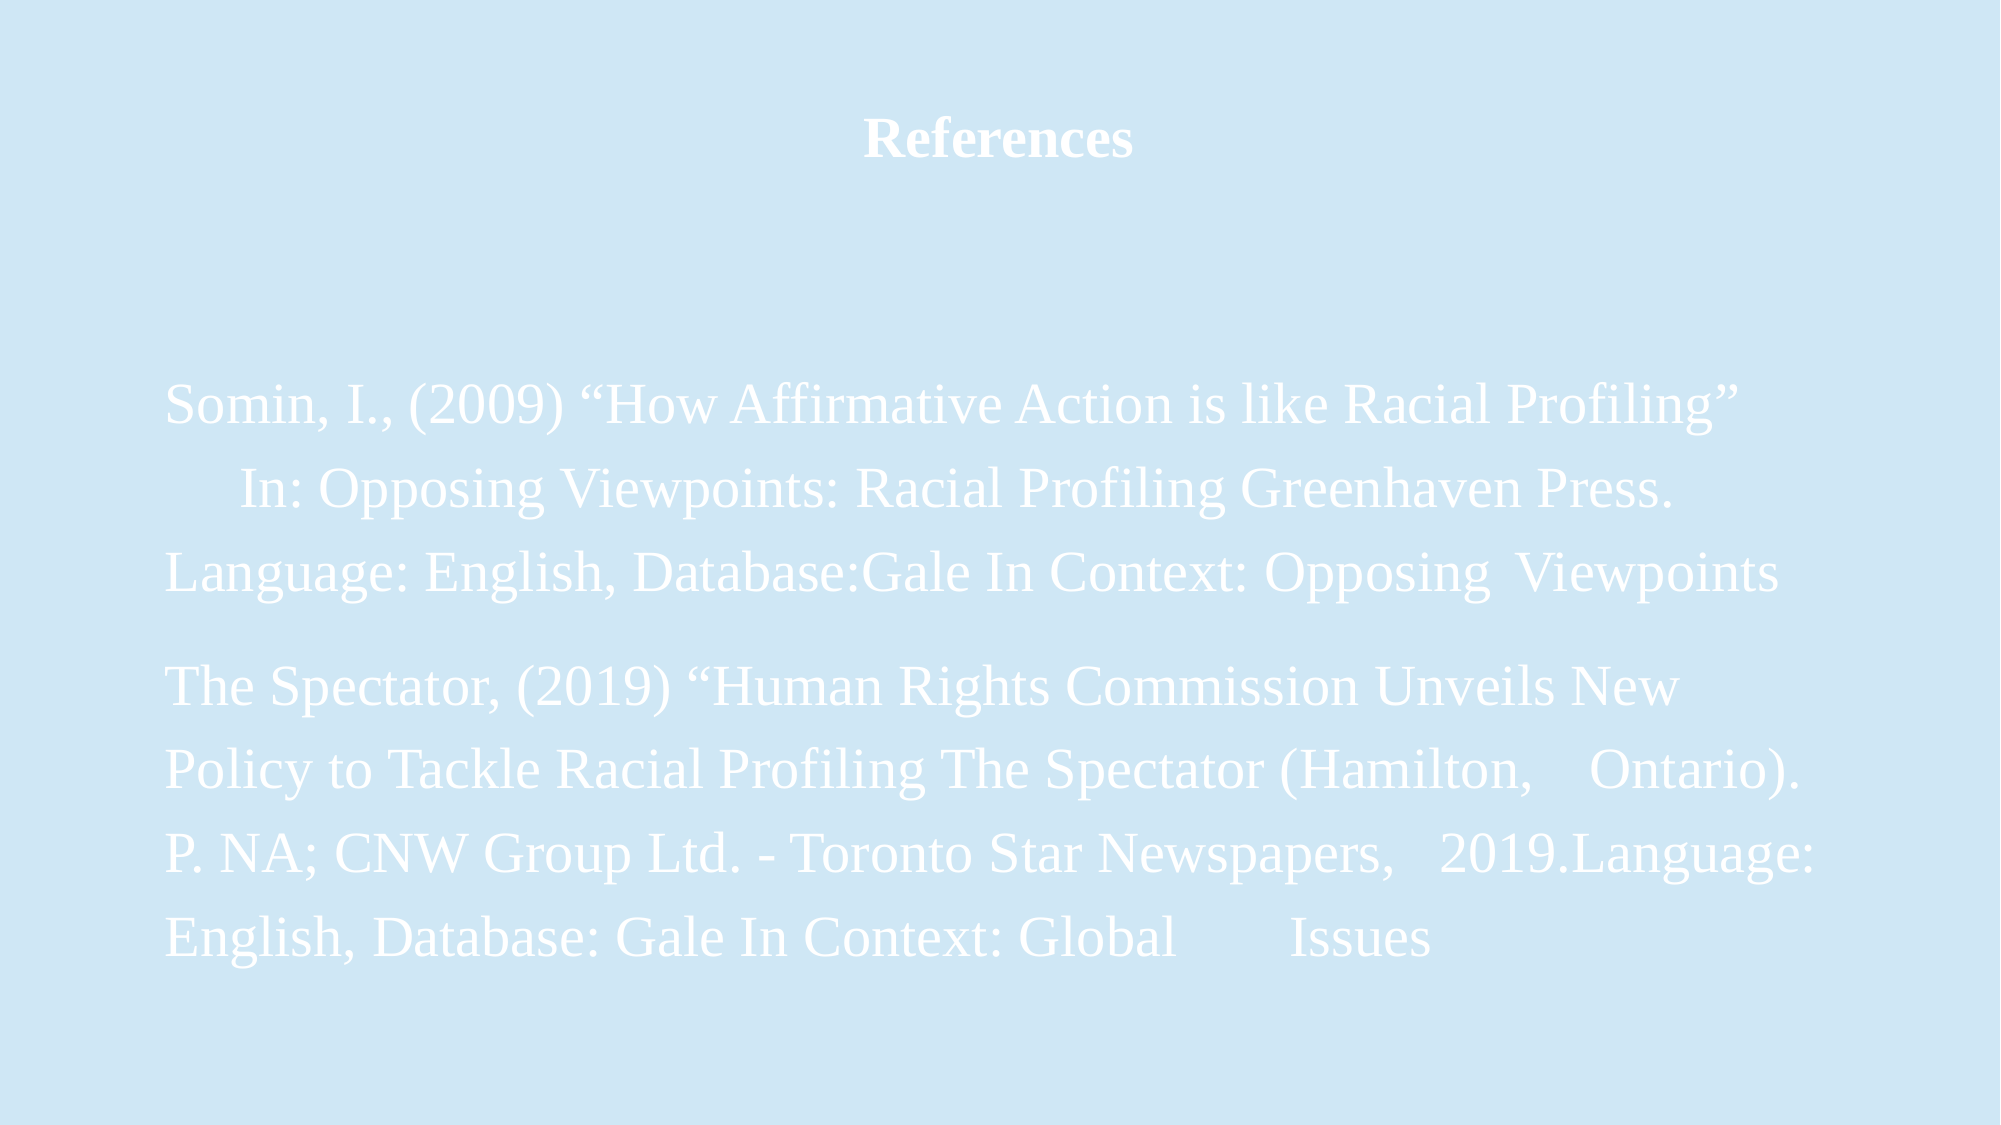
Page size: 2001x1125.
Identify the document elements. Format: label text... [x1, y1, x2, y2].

list Somin, I., (2009) “How Affirmative Action is like Racial Profiling” In: Opposing Viewpoints: Racial Profiling Greenhaven Press. Language: English, Database:Gale In Context: Opposing Viewpoints The Spectator, (2019) “Human Rights Commission Unveils New Policy to Tackle Racial Profiling The Spectator (Hamilton, Ontario). P. NA; CNW Group Ltd. - Toronto Star Newspapers, 2019.Language: English, Database: Gale In Context: Global Issues [149, 343, 1849, 1125]
title References [149, 99, 1849, 318]
